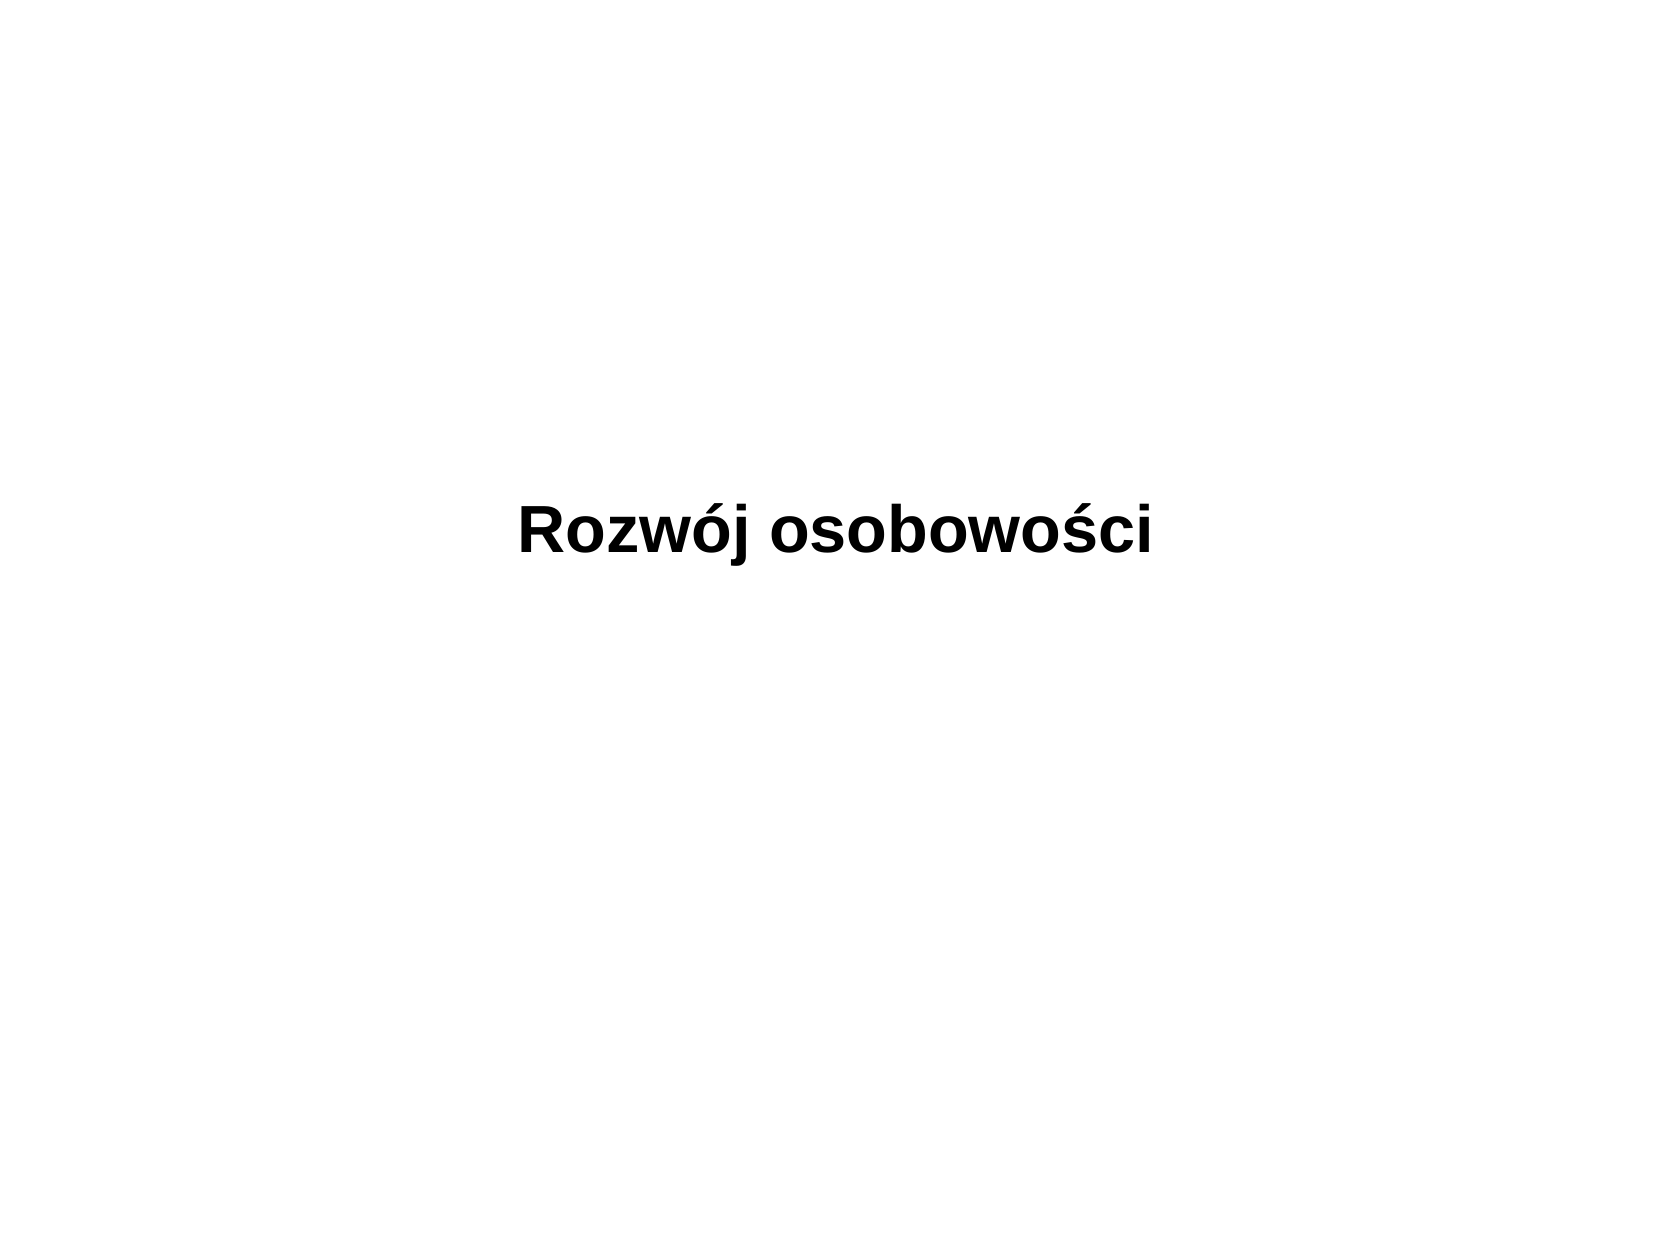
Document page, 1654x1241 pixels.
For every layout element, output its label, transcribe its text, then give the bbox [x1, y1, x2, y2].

subtitle Rozwój osobowości [82, 49, 1571, 1010]
